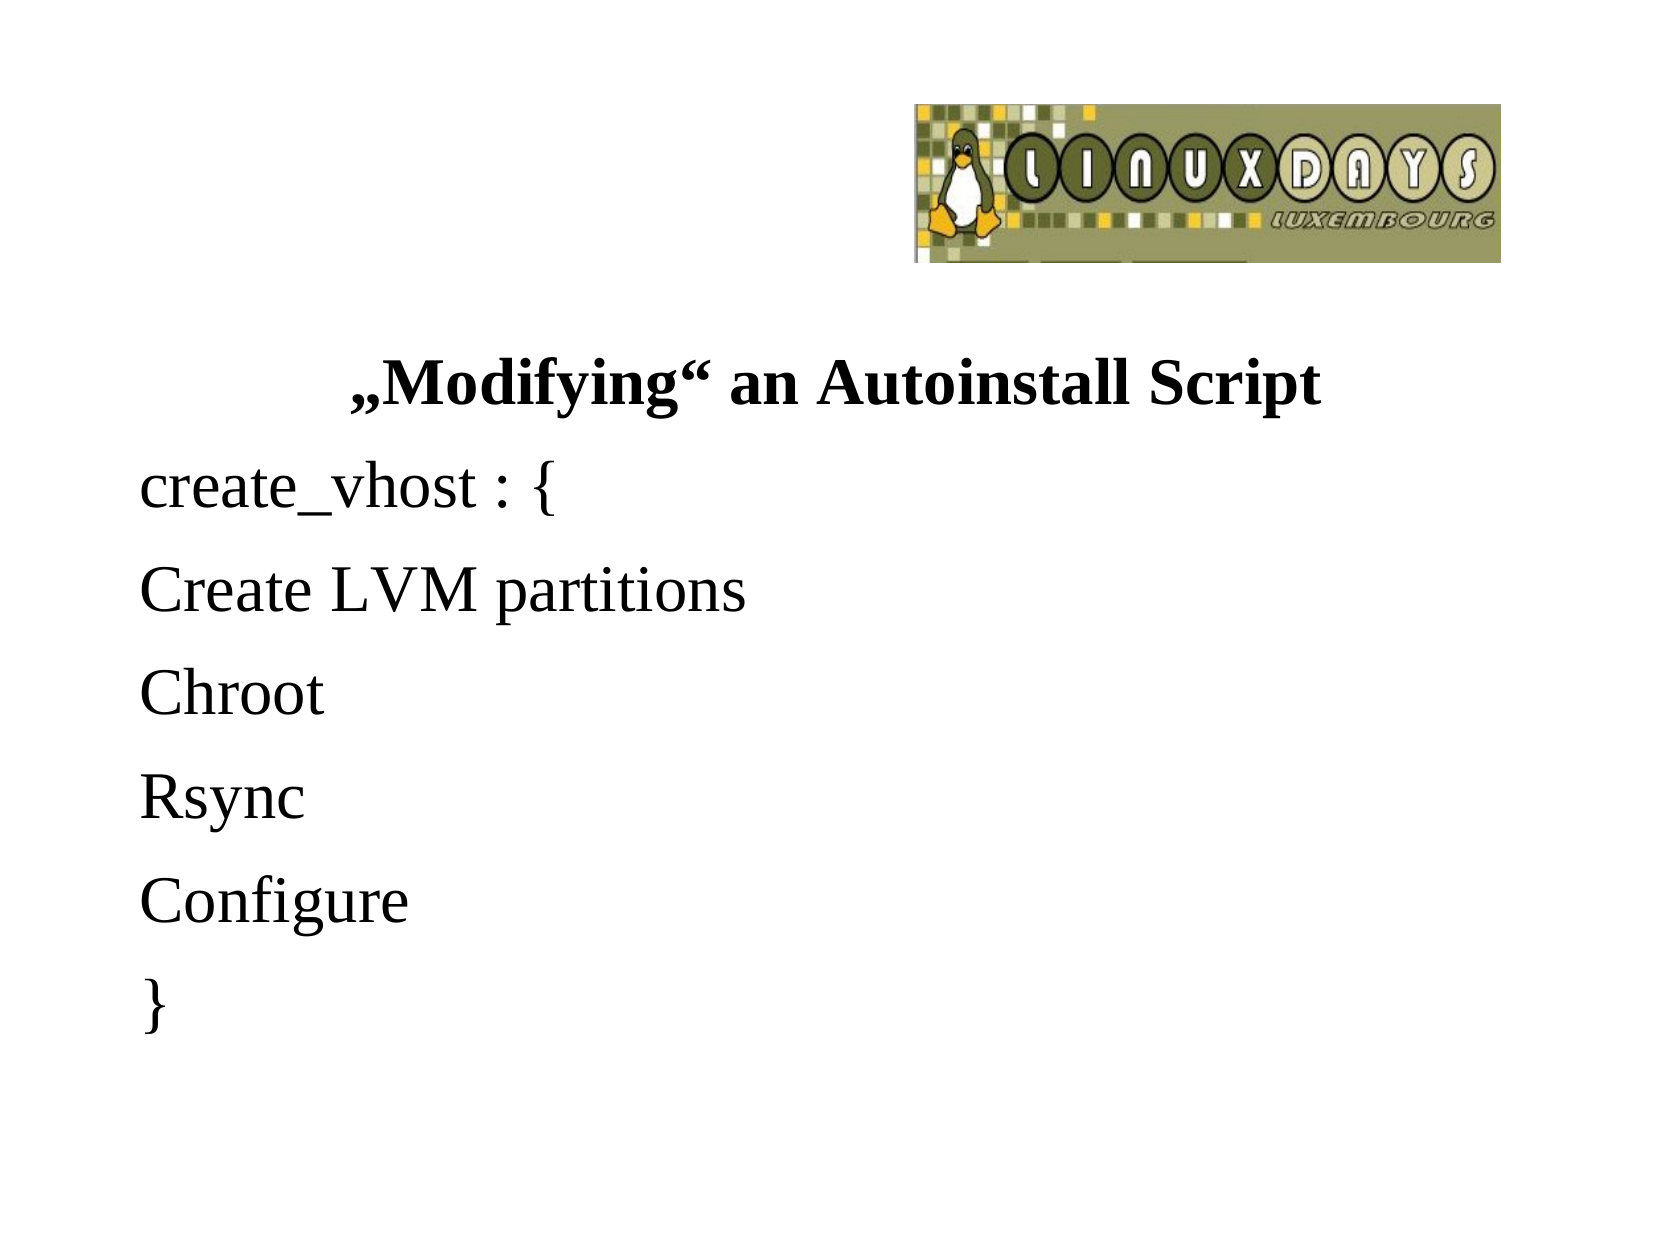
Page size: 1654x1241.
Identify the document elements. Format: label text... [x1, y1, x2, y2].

picture [914, 104, 1501, 263]
list „Modifying“ an Autoinstall Script create_vhost : { Create LVM partitions Chroot Rsync Configure } [121, 344, 1534, 1241]
